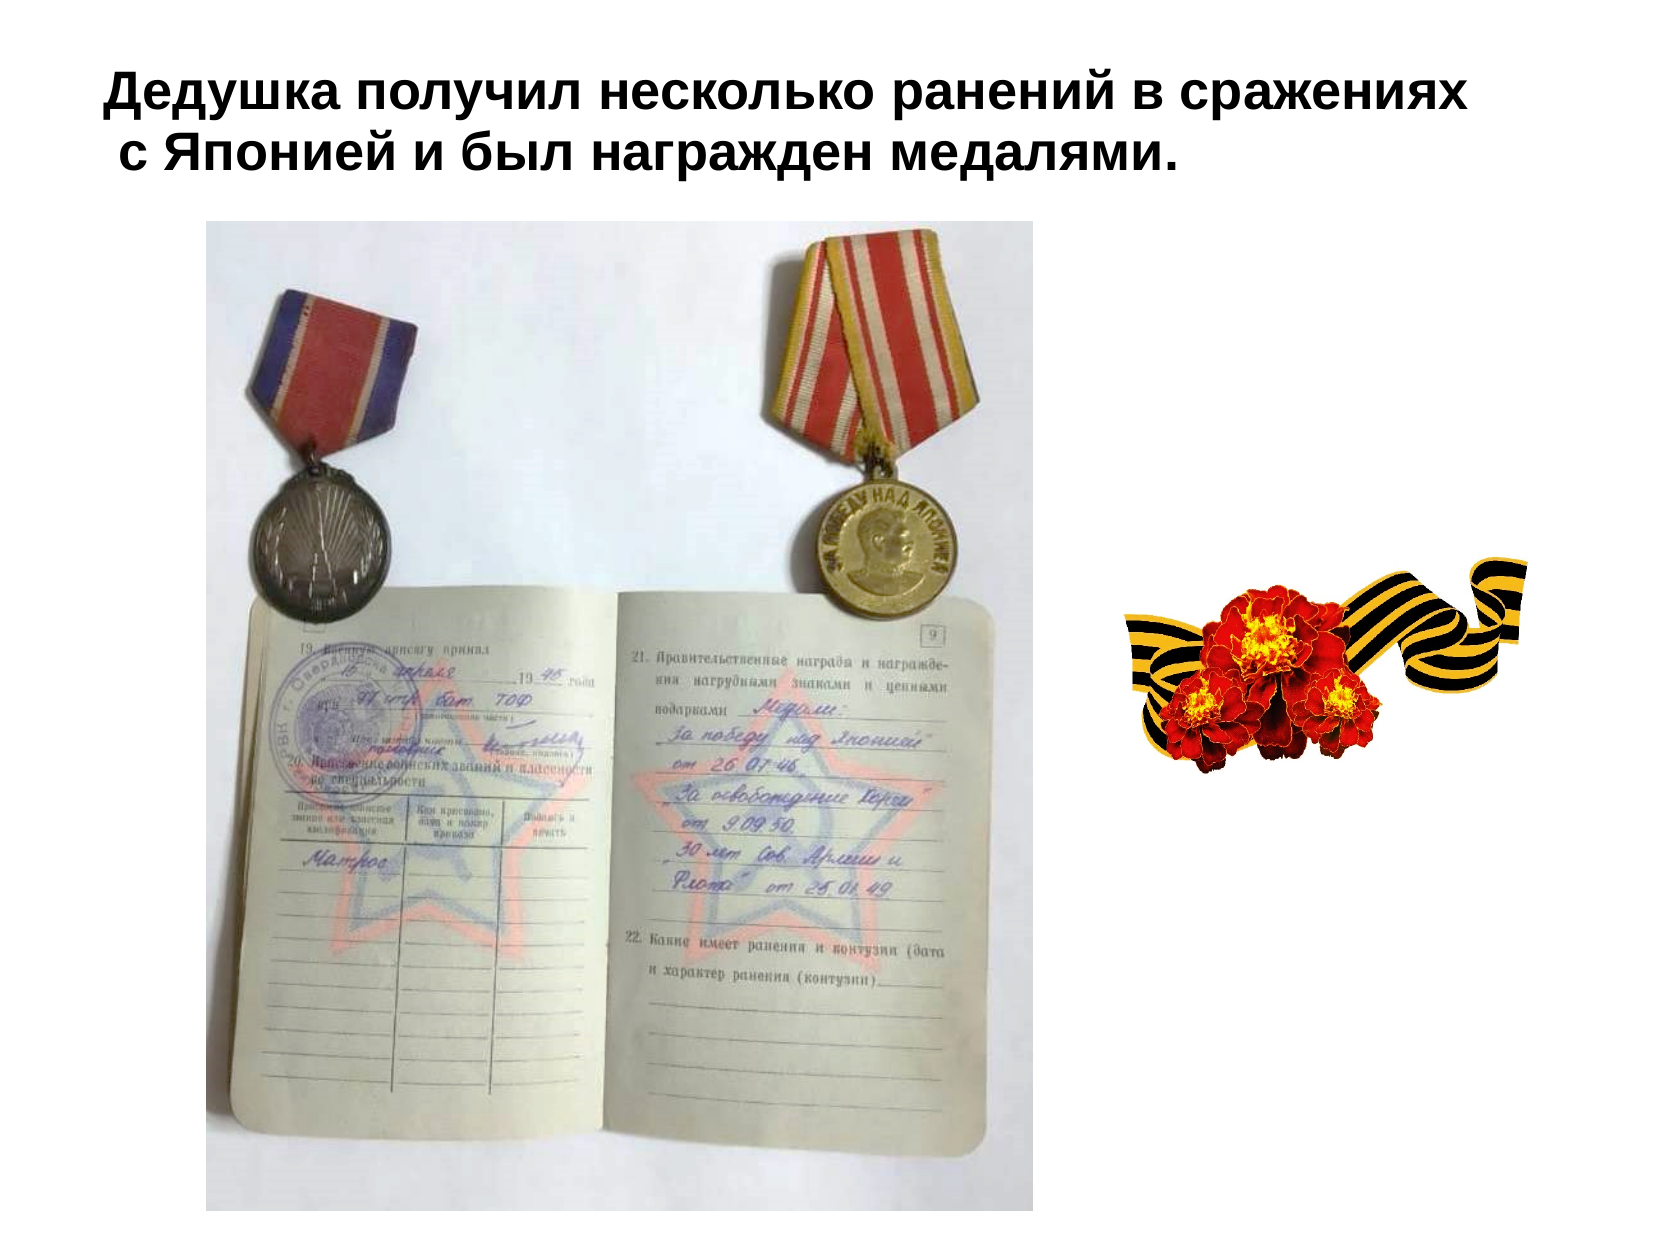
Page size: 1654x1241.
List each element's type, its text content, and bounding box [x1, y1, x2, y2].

text_box Дедушка получил несколько ранений в сражениях с Японией и был награжден медалями. [88, 53, 1595, 207]
picture [1089, 489, 1556, 847]
picture [206, 221, 1033, 1211]
